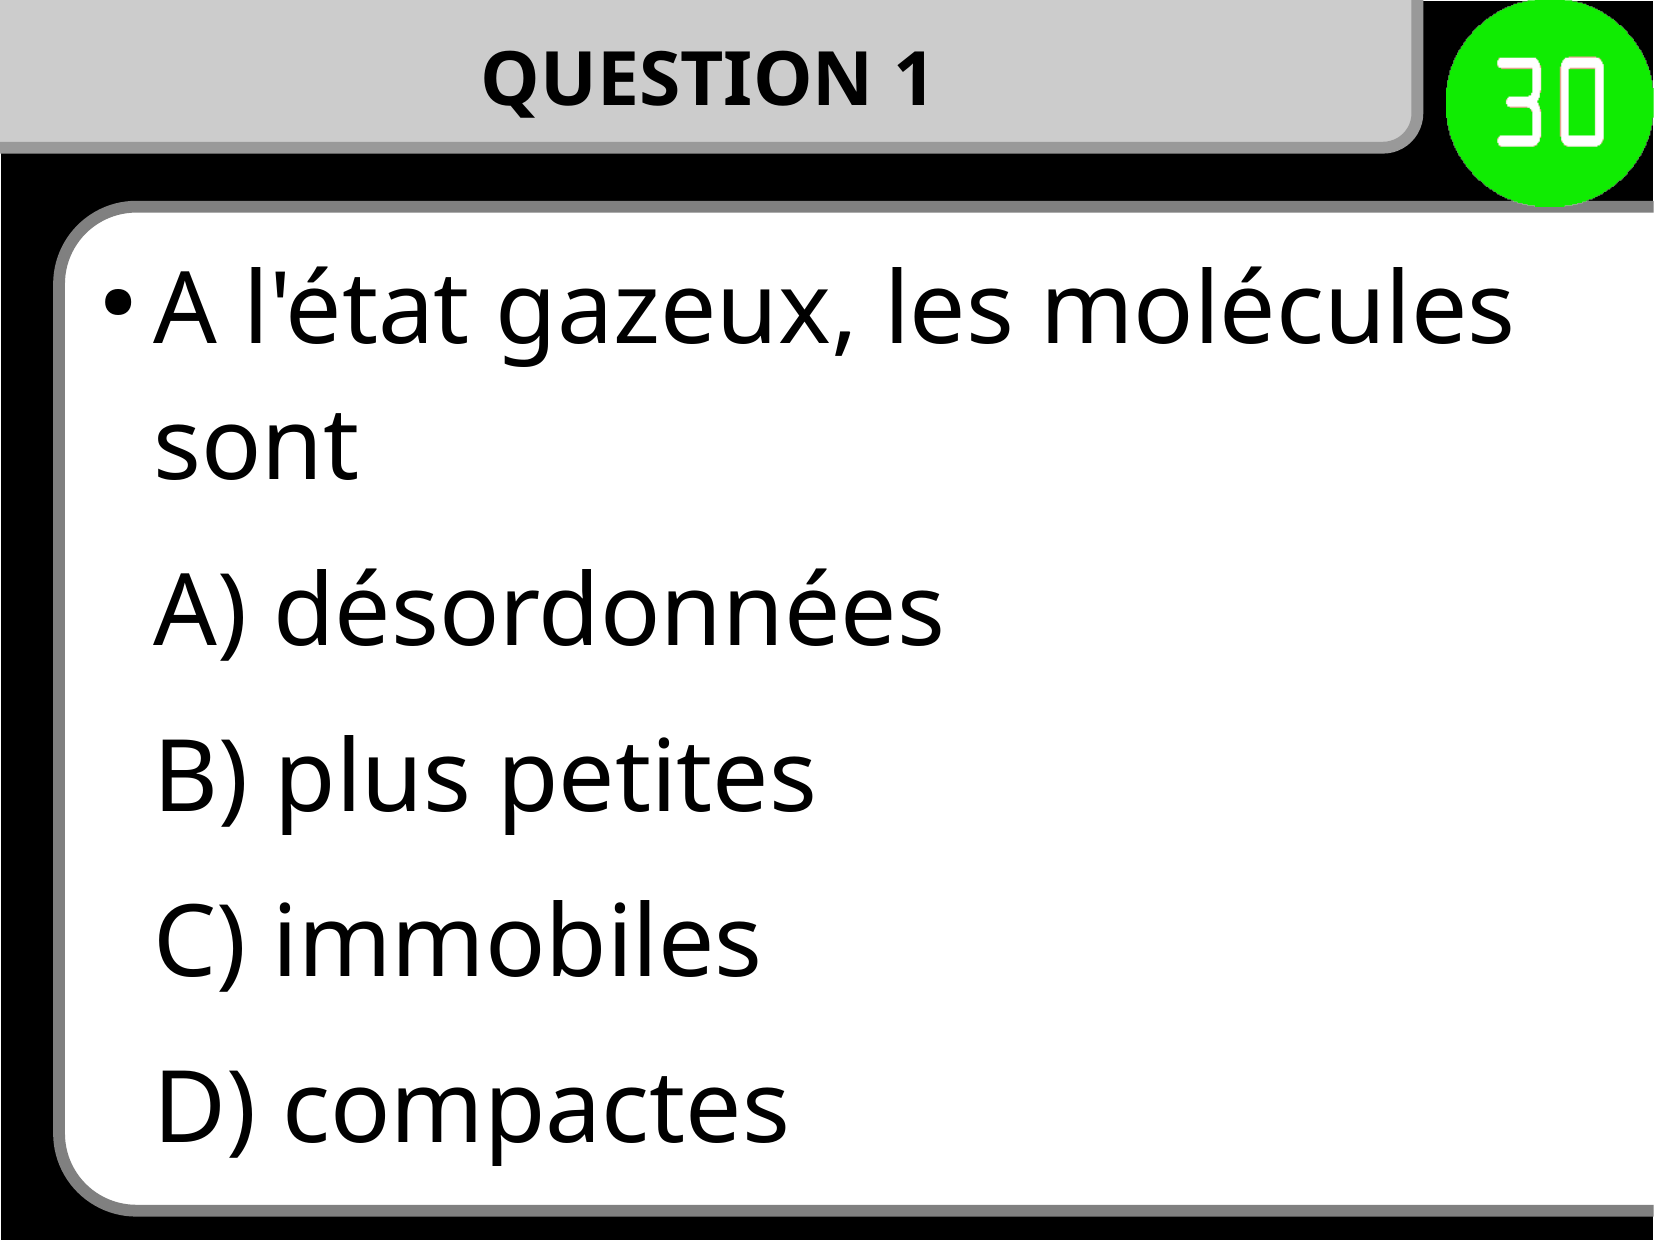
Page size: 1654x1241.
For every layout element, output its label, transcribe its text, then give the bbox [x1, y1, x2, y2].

title QUESTION 1 [29, 5, 1388, 148]
picture [1446, 0, 1654, 207]
list A l'état gazeux, les molécules sont A) désordonnées B) plus petites C) immobiles D) compactes [82, 236, 1625, 1053]
